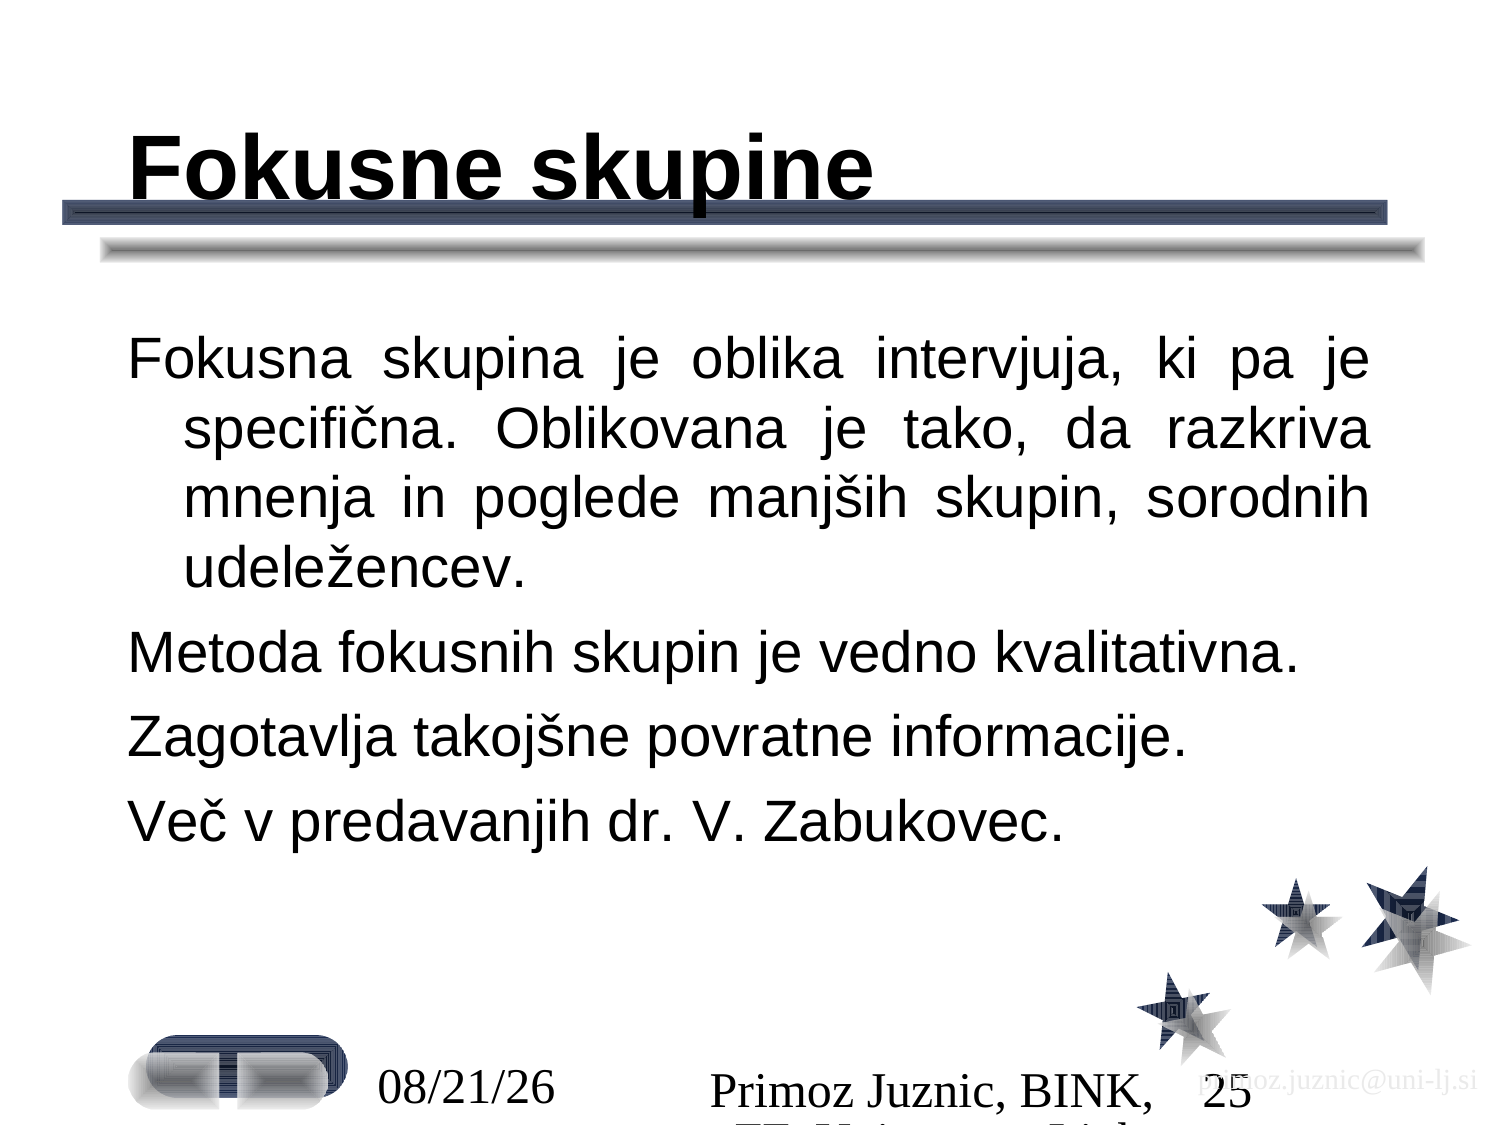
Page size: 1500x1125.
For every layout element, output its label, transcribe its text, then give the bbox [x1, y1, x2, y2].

title Fokusne skupine [112, 37, 1388, 225]
list Fokusna skupina je oblika intervjuja, ki pa je specifična. Oblikovana je tako, da razkriva mnenja in poglede manjših skupin, sorodnih udeležencev. Metoda fokusnih skupin je vedno kvalitativna. Zagotavlja takojšne povratne informacije. Več v predavanjih dr. V. Zabukovec. [112, 312, 1388, 1012]
